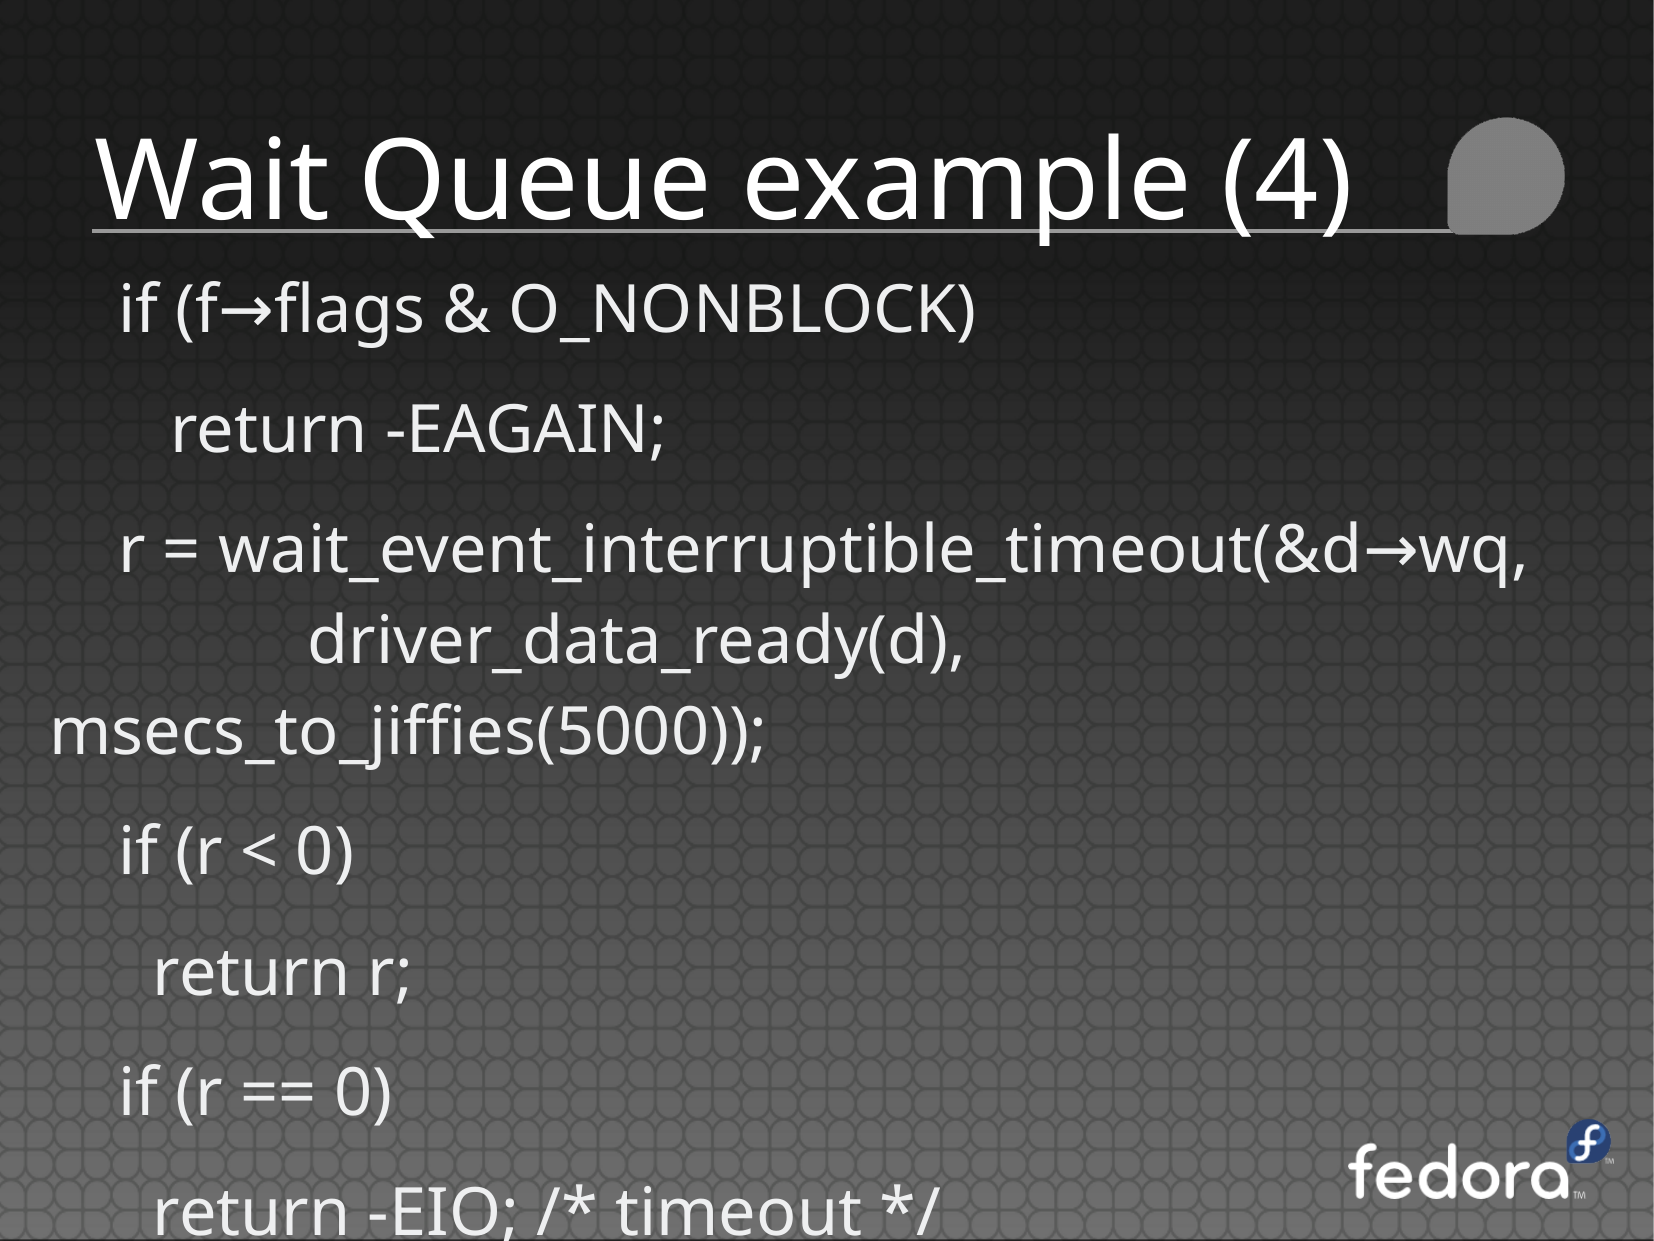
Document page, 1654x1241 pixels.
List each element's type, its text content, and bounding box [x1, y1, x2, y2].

picture [0, 0, 1654, 1241]
list if (f→flags & O_NONBLOCK) return -EAGAIN; r = wait_event_interruptible_timeout(&d→wq, driver_data_ready(d), msecs_to_jiffies(5000)); if (r < 0) return r; if (r == 0) return -EIO; /* timeout */ } [49, 260, 1607, 1198]
title Wait Queue example (4) [94, 100, 1426, 251]
